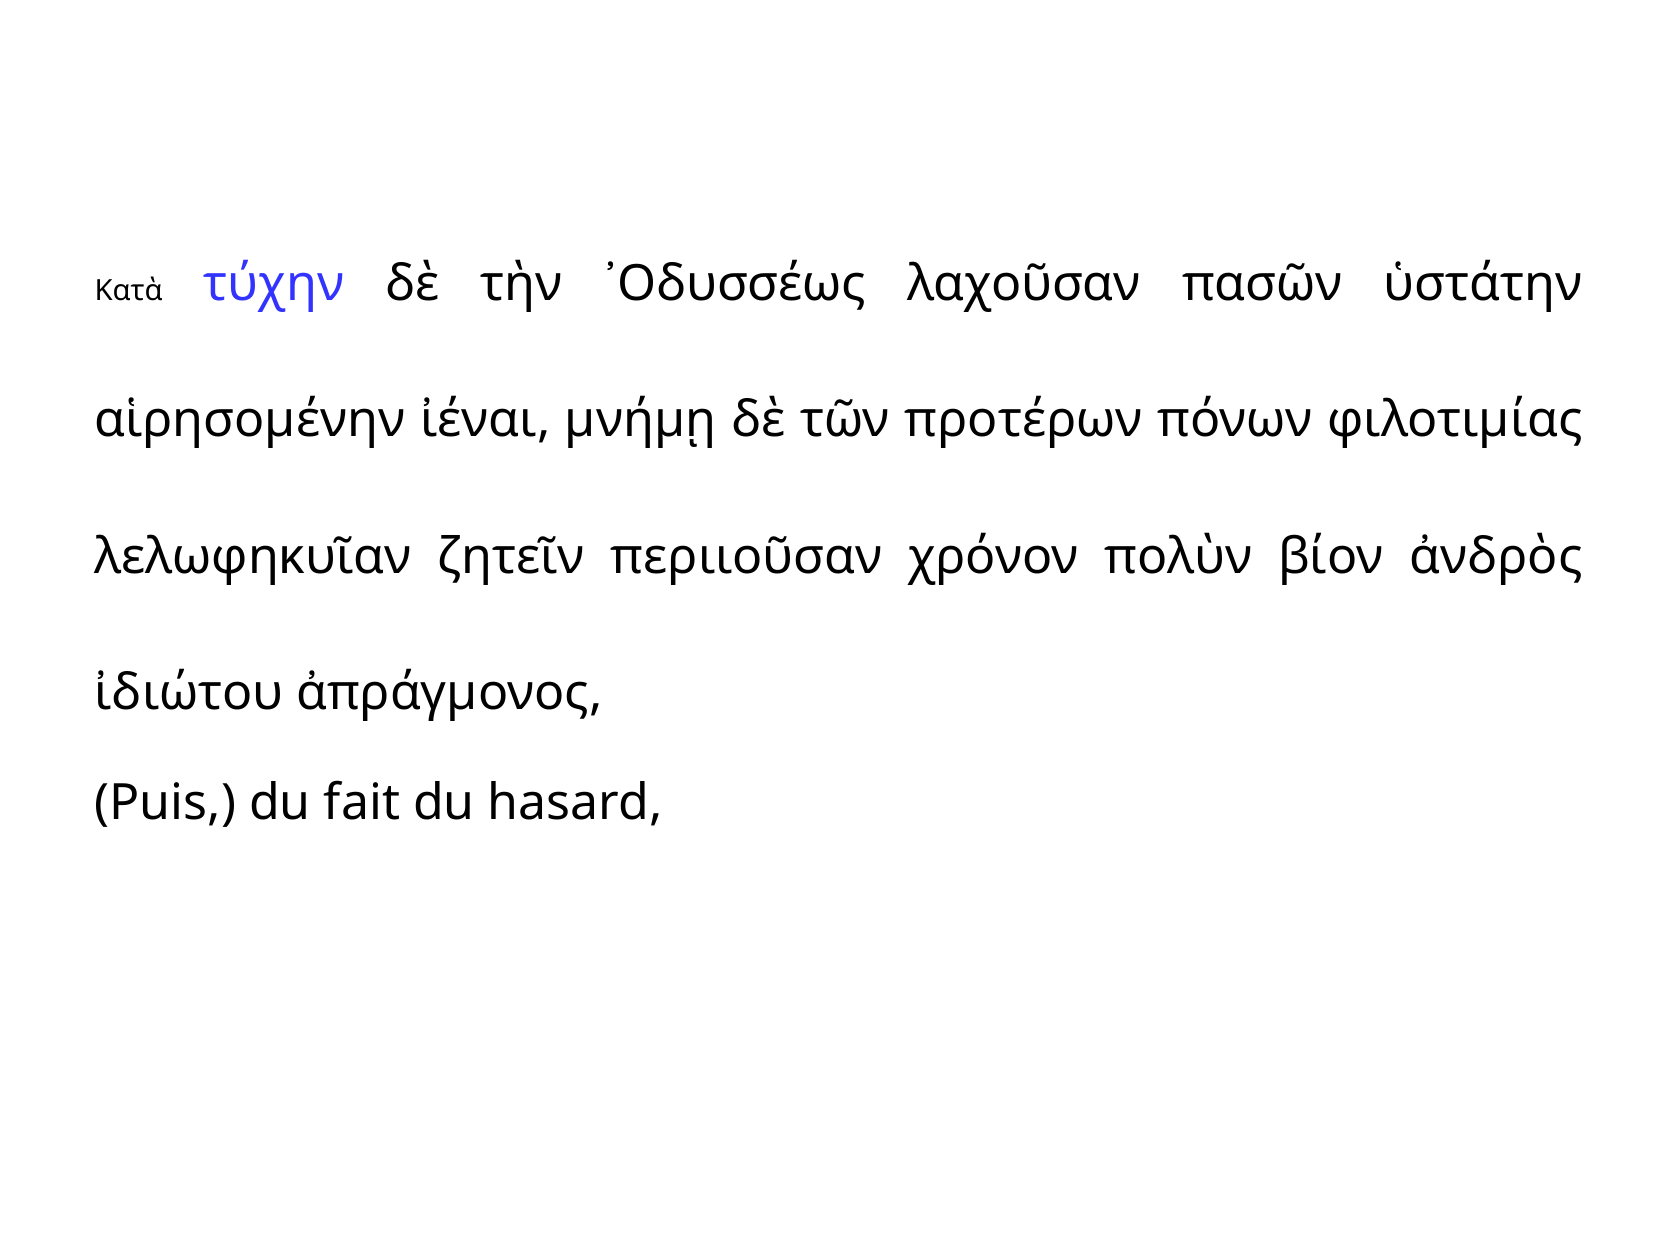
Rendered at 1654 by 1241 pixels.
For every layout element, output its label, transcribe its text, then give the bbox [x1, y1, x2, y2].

title Κατὰ τύχην δὲ τὴν ᾿Οδυσσέως λαχοῦσαν πασῶν ὑστάτην αἱρησομένην ἰέναι, μνήμῃ δὲ τῶν προτέρων πόνων φιλοτιμίας λελωφηκυῖαν ζητεῖν περιιοῦσαν χρόνον πολὺν βίον ἀνδρὸς ἰδιώτου ἀπράγμονος, [94, 192, 1583, 711]
list (Puis,) du fait du hasard, [94, 732, 1583, 1155]
